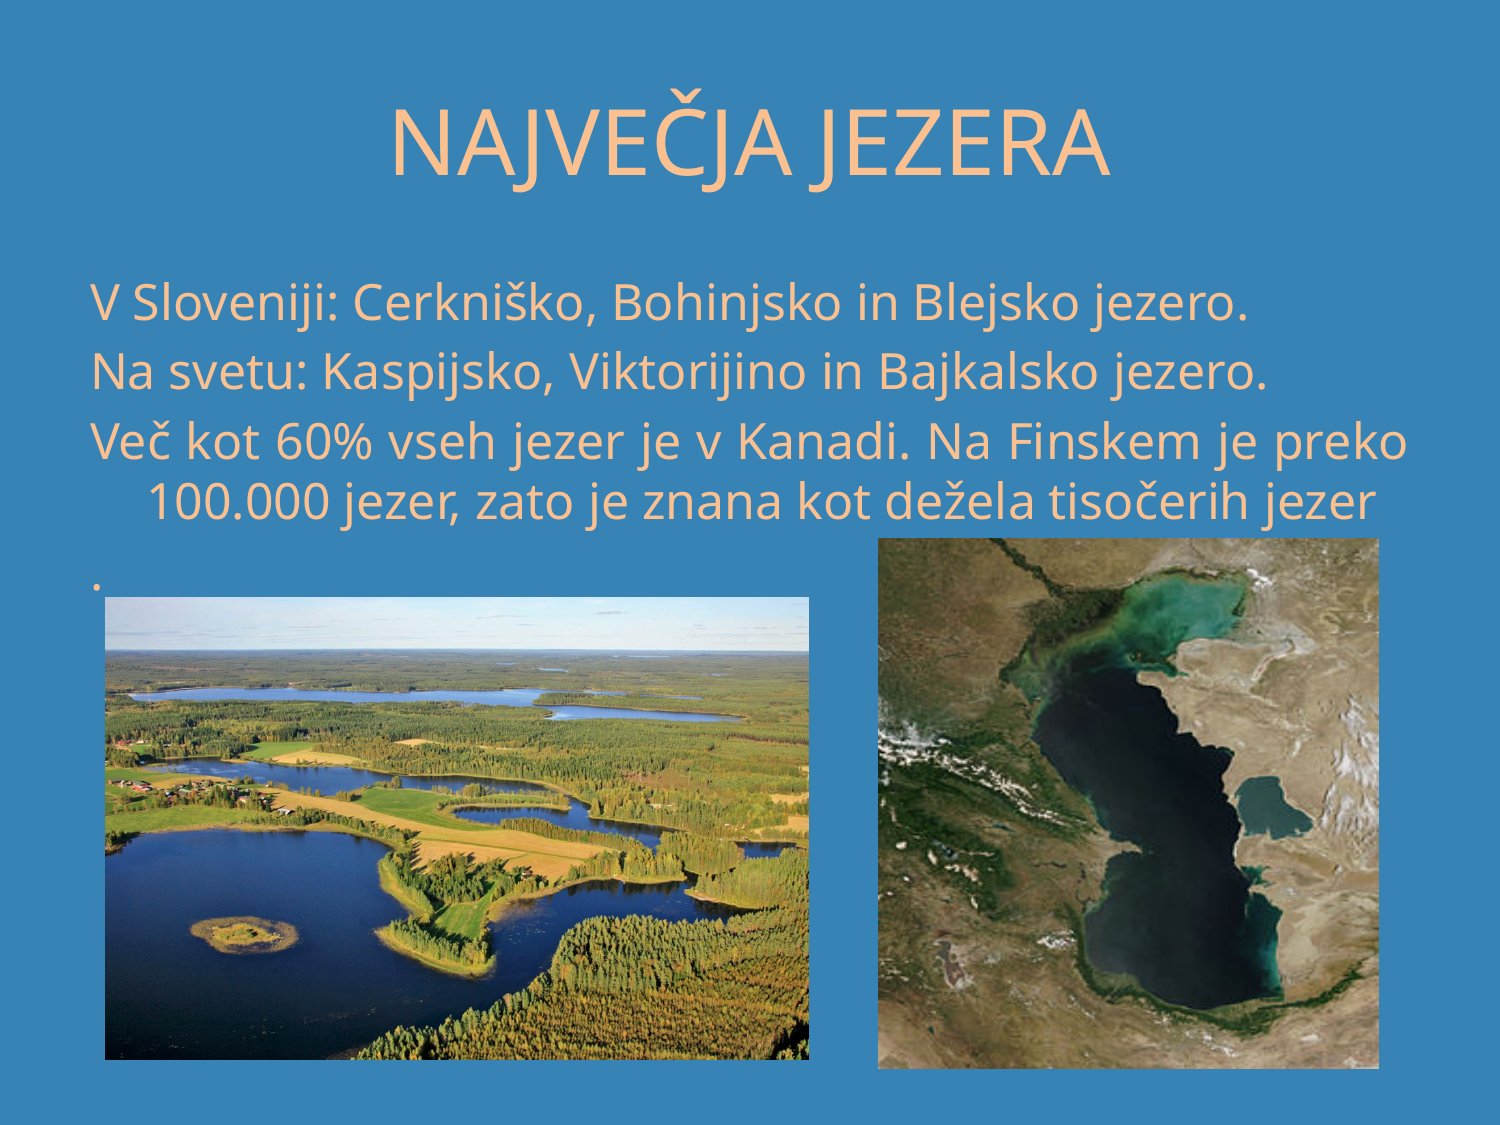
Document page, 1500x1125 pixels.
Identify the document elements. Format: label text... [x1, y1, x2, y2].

list V Sloveniji: Cerkniško, Bohinjsko in Blejsko jezero. Na svetu: Kaspijsko, Viktorijino in Bajkalsko jezero. Več kot 60% vseh jezer je v Kanadi. Na Finskem je preko 100.000 jezer, zato je znana kot dežela tisočerih jezer . [75, 262, 1425, 1005]
title NAJVEČJA JEZERA [75, 45, 1425, 233]
picture [878, 538, 1379, 1069]
picture [105, 597, 809, 1060]
